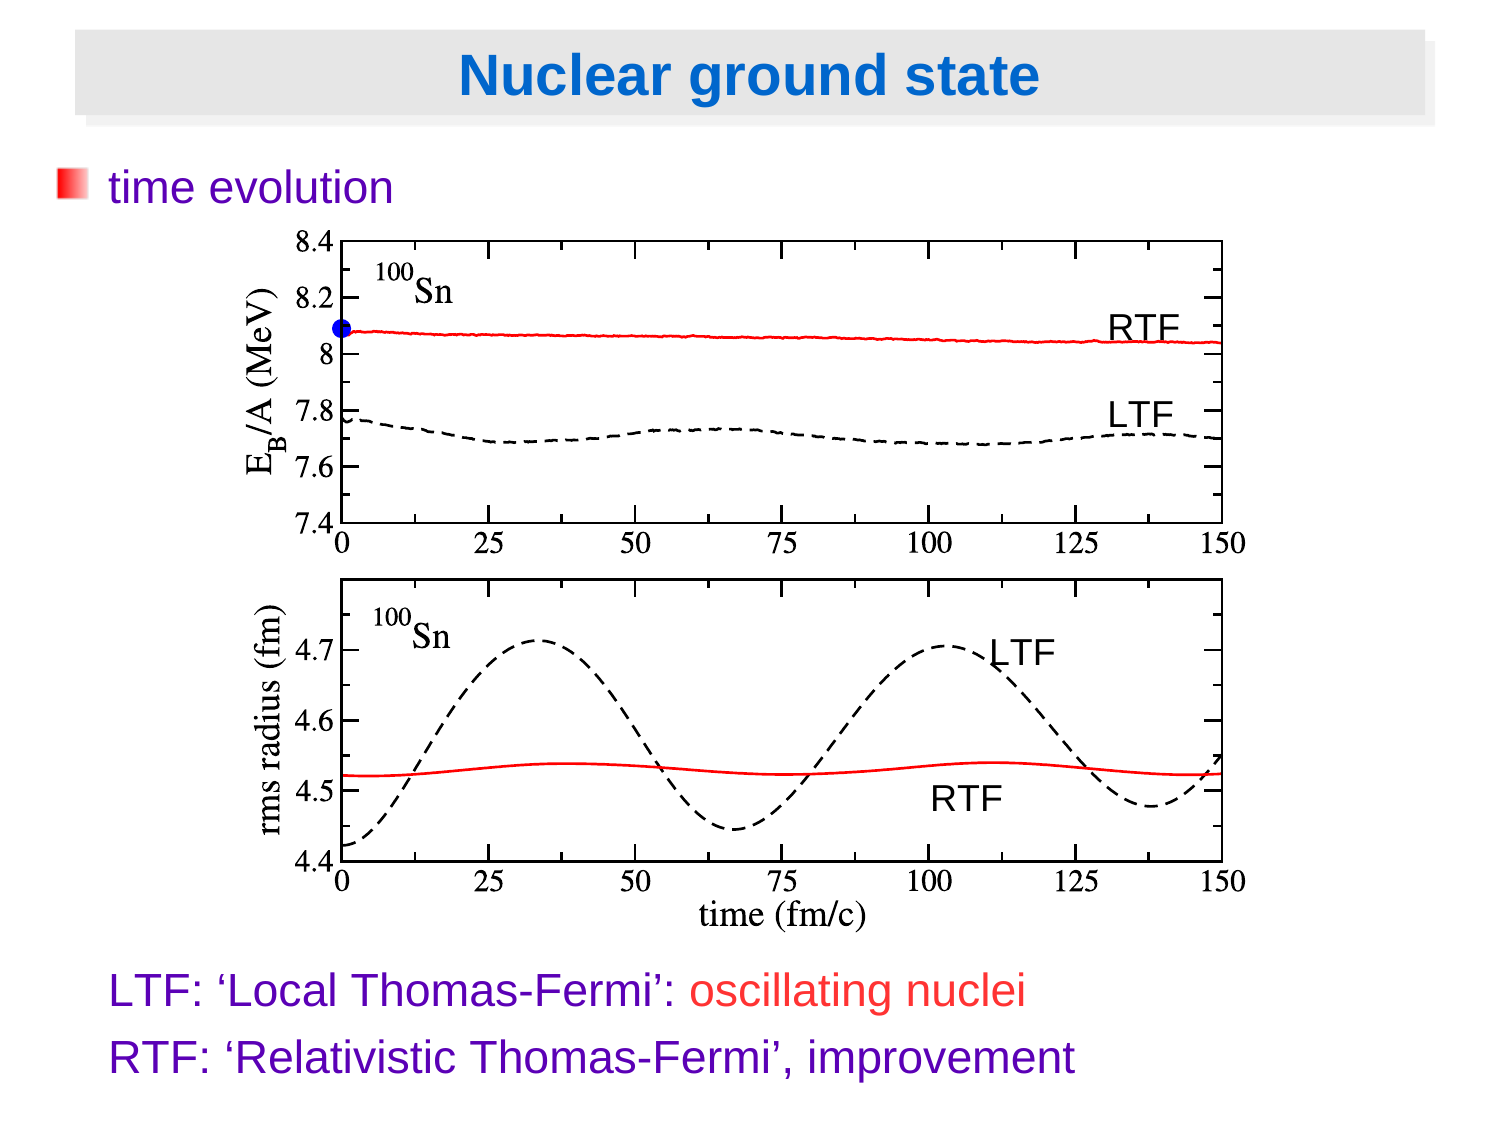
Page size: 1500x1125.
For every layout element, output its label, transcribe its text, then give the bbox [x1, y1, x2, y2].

text_box RTF [1092, 295, 1270, 356]
title Nuclear ground state [75, 29, 1426, 116]
list time evolution LTF: ‘Local Thomas-Fermi’: oscillating nuclei RTF: ‘Relativistic Thomas-Fermi’, improvement [41, 148, 1459, 1093]
text_box RTF [915, 766, 1093, 827]
text_box LTF [1092, 383, 1270, 443]
picture [242, 227, 1247, 936]
text_box LTF [974, 620, 1152, 680]
